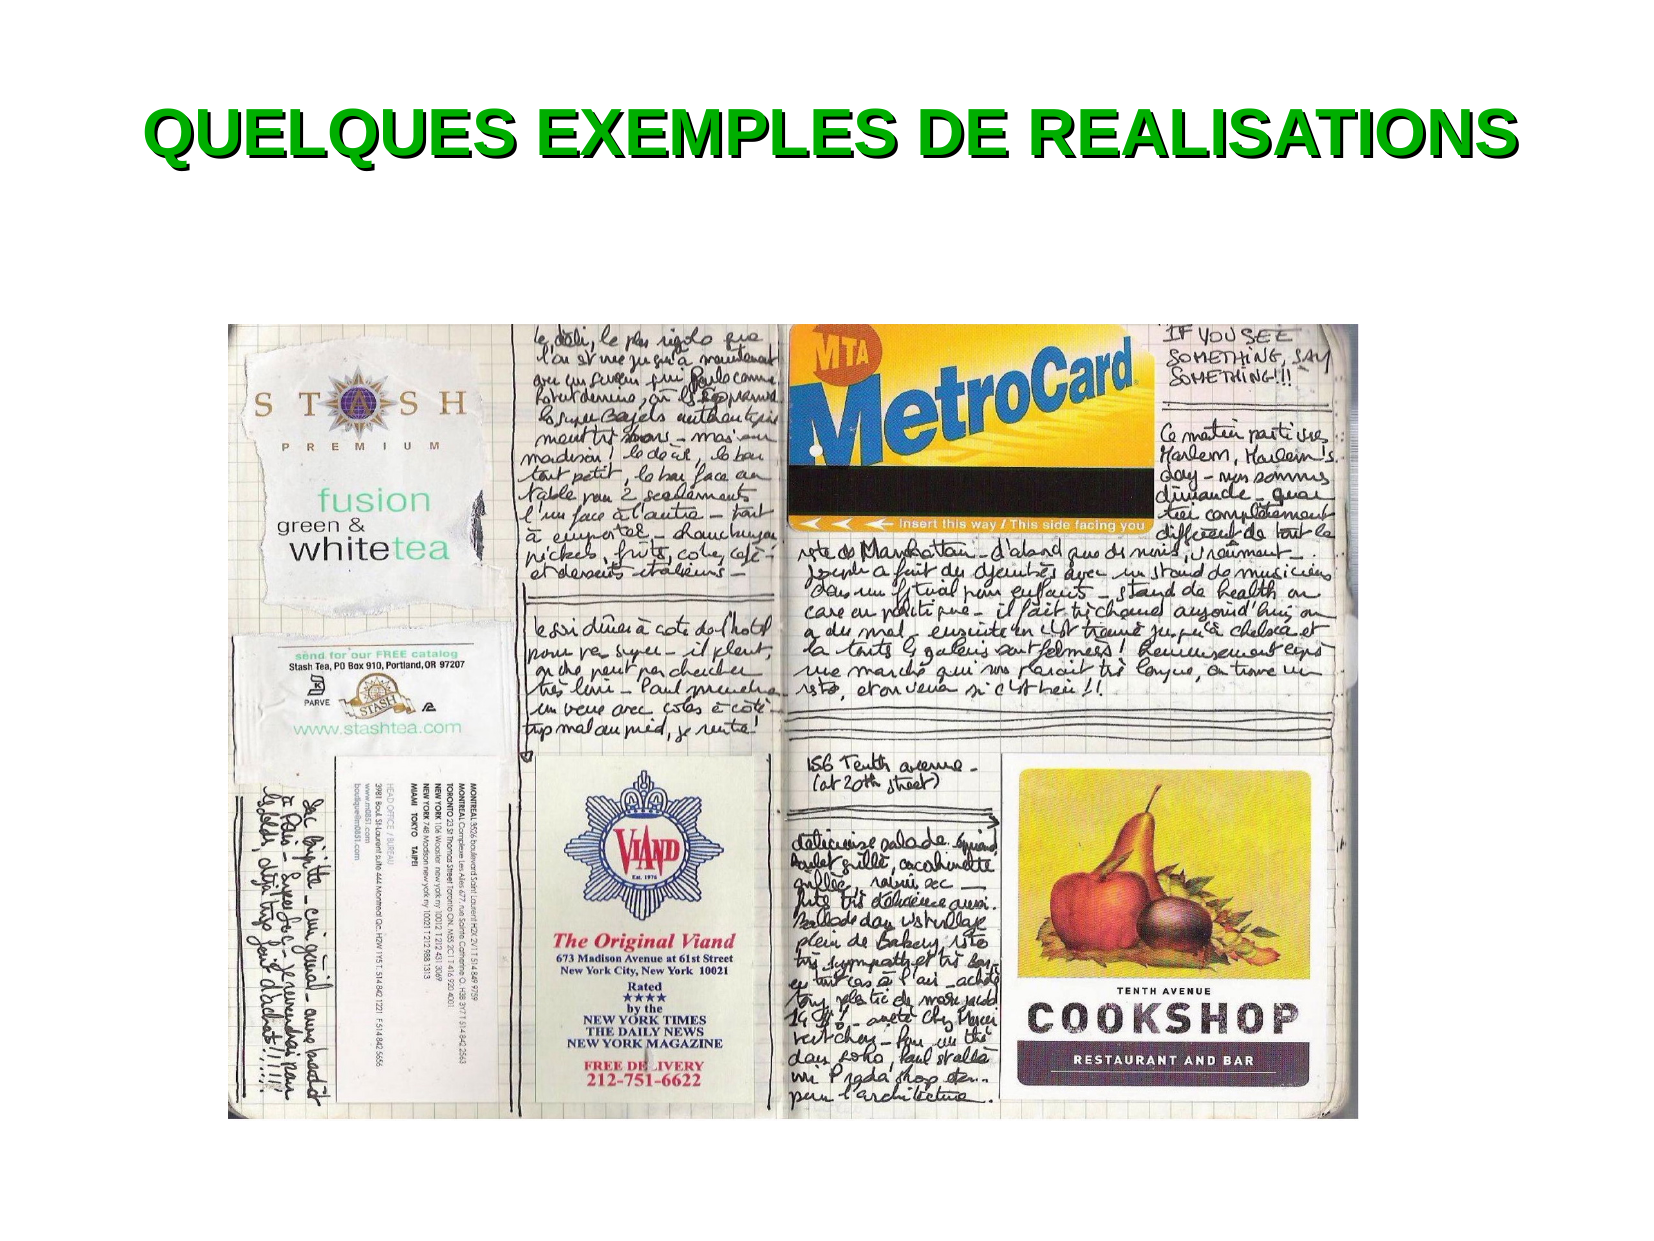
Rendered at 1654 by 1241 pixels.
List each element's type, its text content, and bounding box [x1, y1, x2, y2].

picture [228, 324, 1359, 1121]
text_box QUELQUES EXEMPLES DE REALISATIONS [127, 87, 1536, 178]
